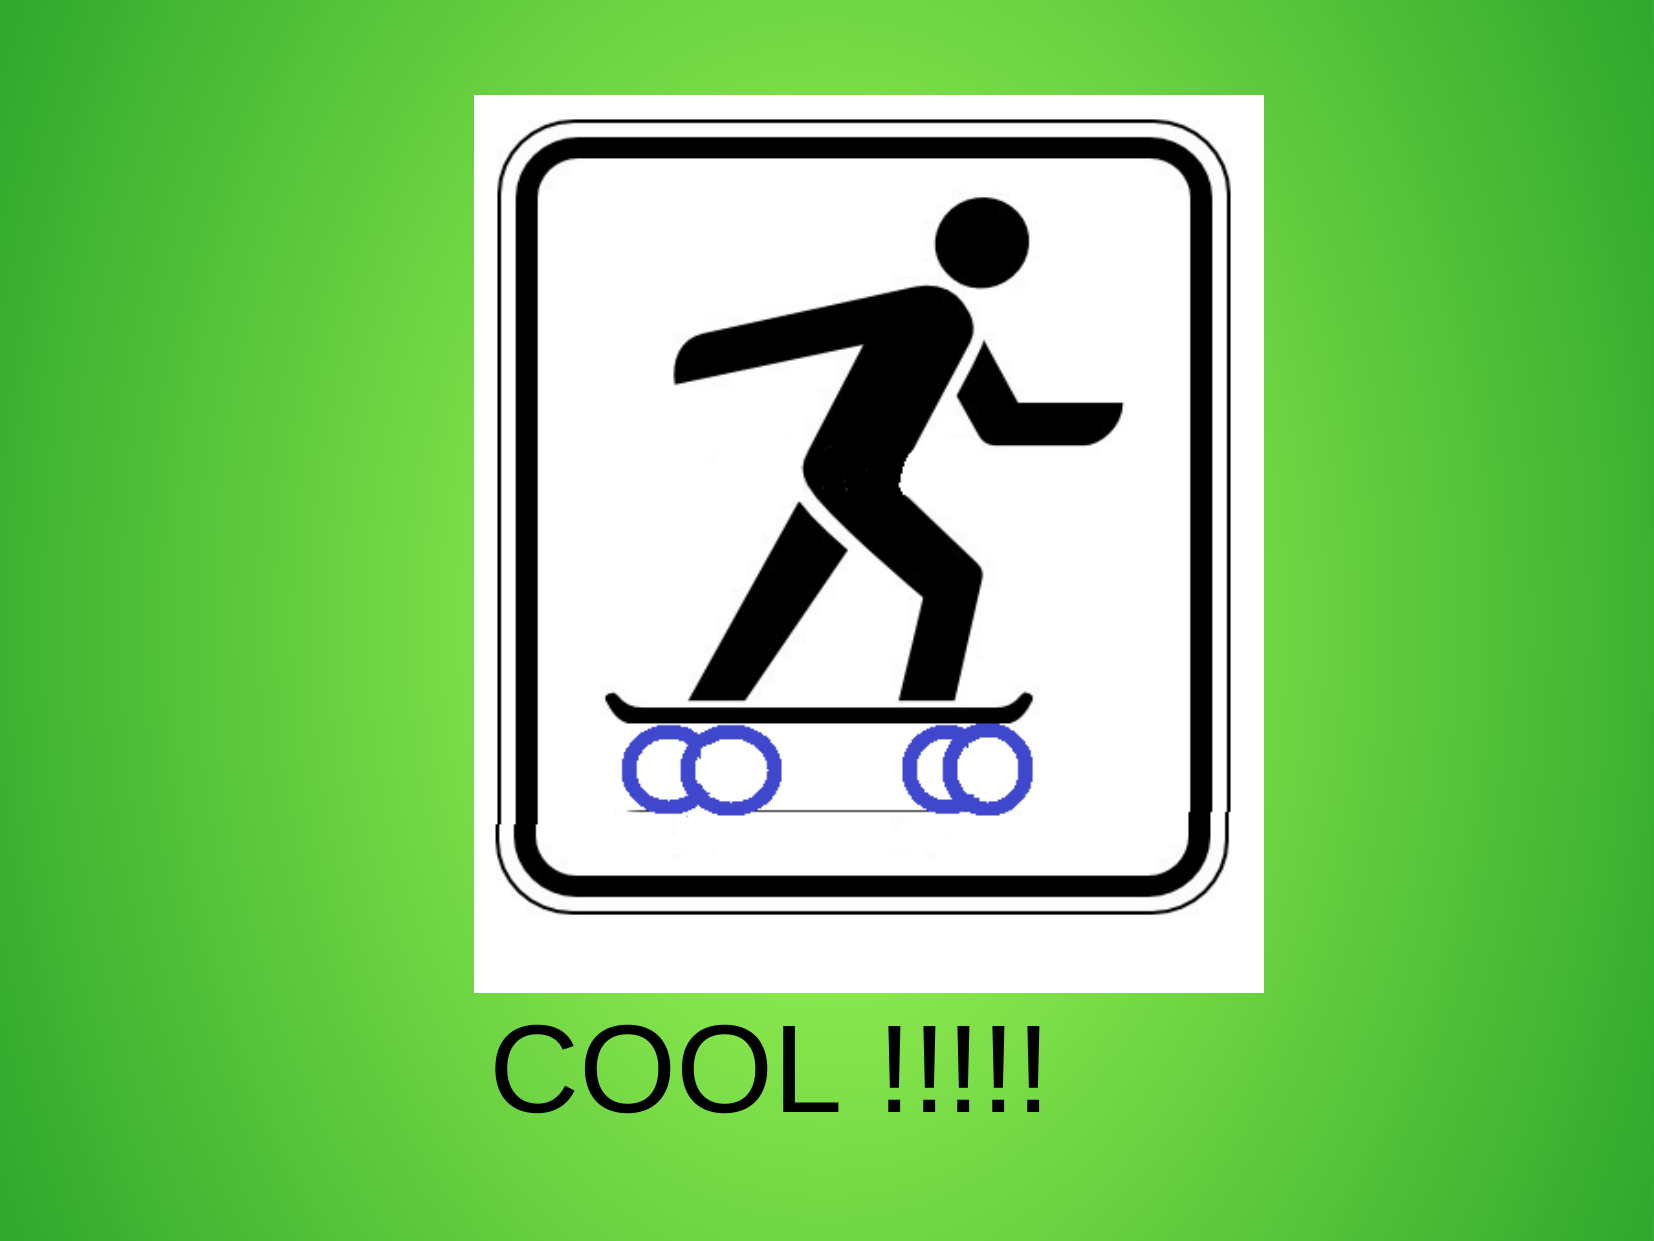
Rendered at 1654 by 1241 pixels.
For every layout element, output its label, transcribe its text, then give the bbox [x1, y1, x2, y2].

text_box COOL !!!!! [474, 992, 1252, 1147]
picture [474, 95, 1264, 993]
